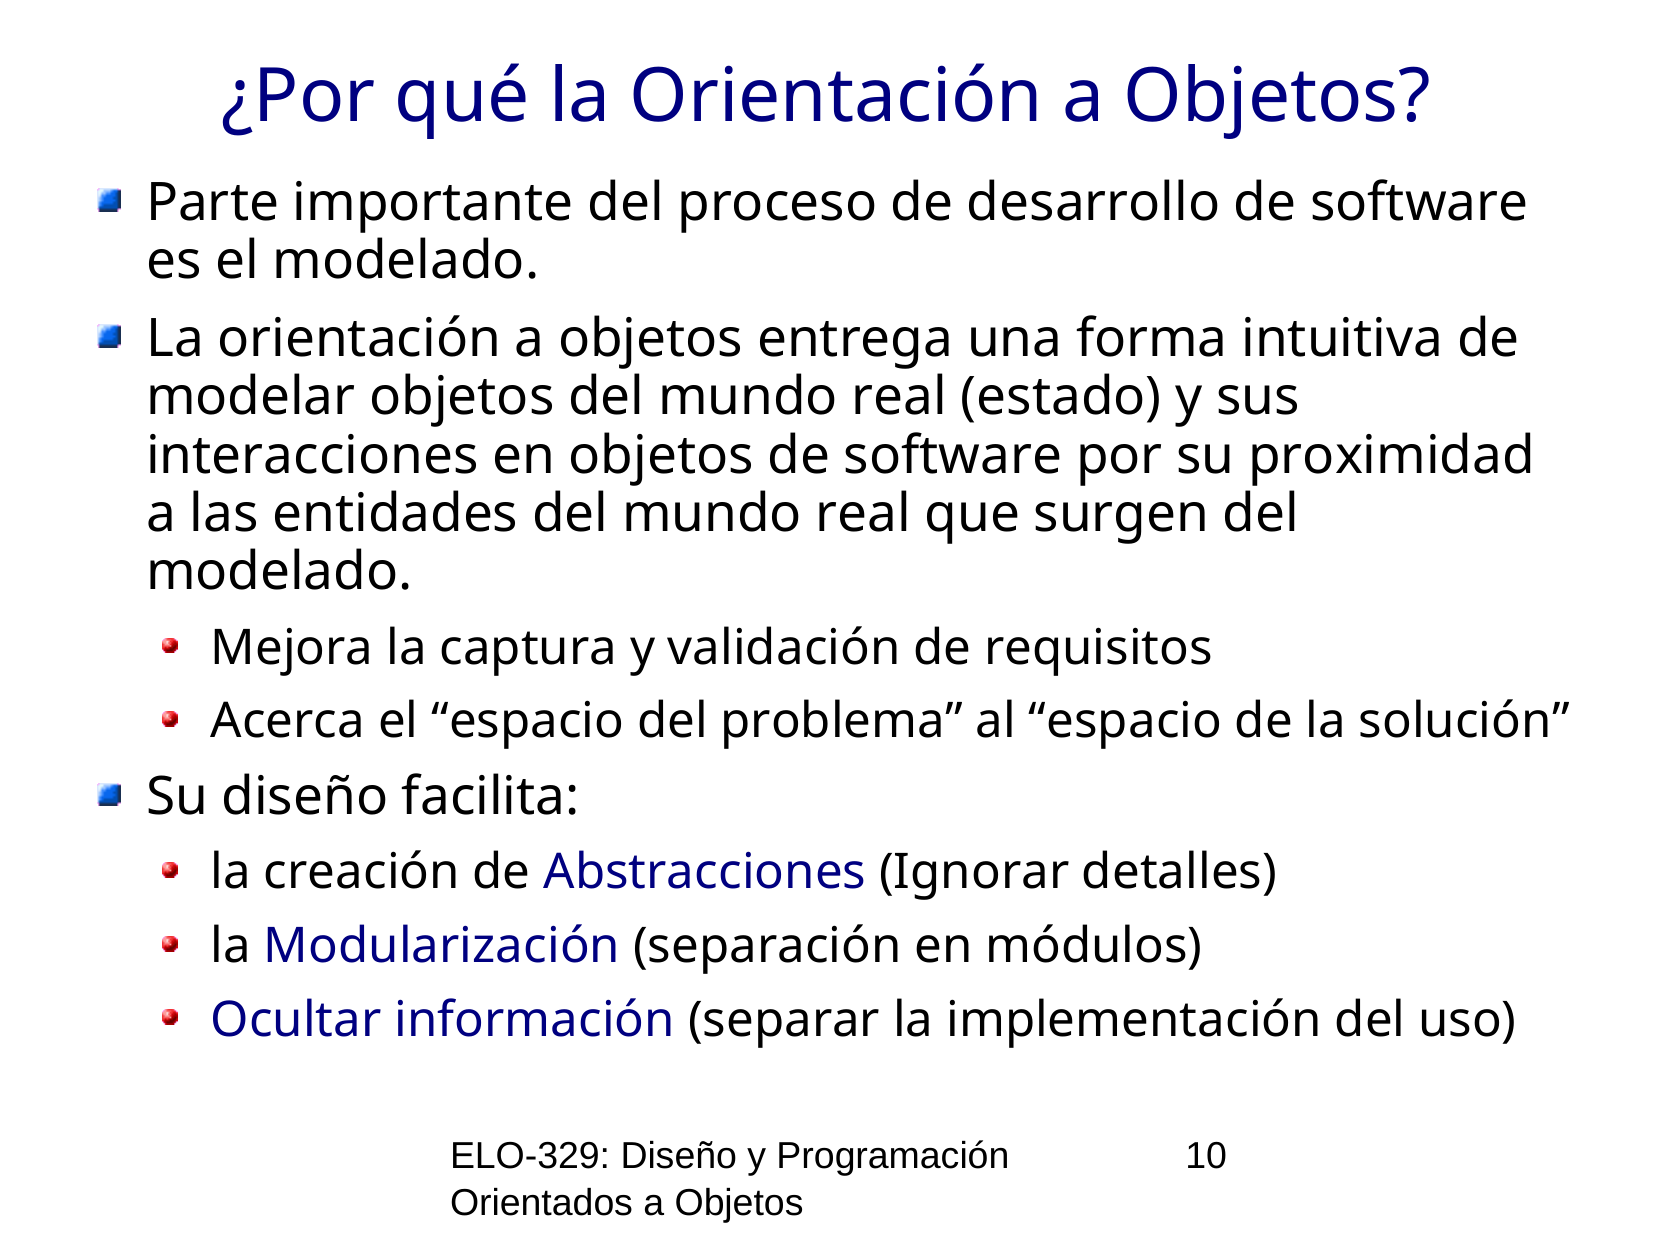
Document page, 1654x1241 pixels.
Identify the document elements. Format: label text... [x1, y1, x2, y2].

title ¿Por qué la Orientación a Objetos? [82, 50, 1571, 137]
list Parte importante del proceso de desarrollo de software es el modelado. La orientación a objetos entrega una forma intuitiva de modelar objetos del mundo real (estado) y sus interacciones en objetos de software por su proximidad a las entidades del mundo real que surgen del modelado. Mejora la captura y validación de requisitos Acerca el “espacio del problema” al “espacio de la solución” Su diseño facilita: la creación de Abstracciones (Ignorar detalles) la Modularización (separación en módulos) Ocultar información (separar la implementación del uso) [82, 168, 1571, 1107]
